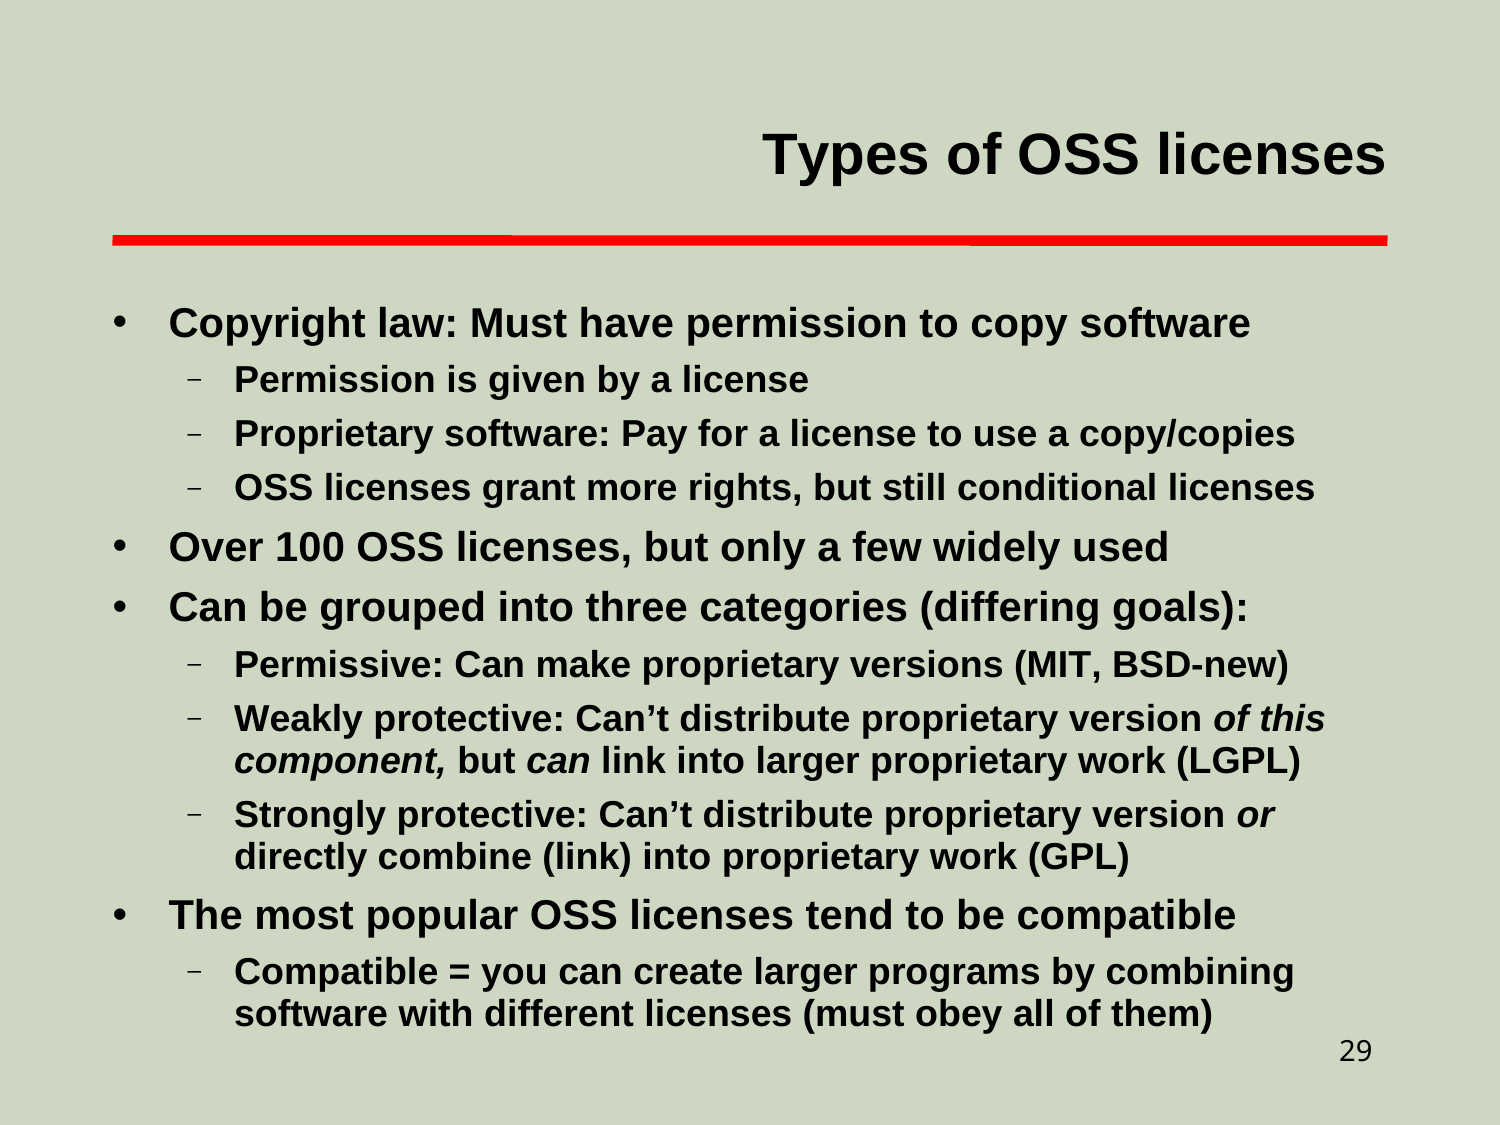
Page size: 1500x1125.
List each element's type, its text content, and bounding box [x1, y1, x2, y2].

list Copyright law: Must have permission to copy software Permission is given by a license Proprietary software: Pay for a license to use a copy/copies OSS licenses grant more rights, but still conditional licenses Over 100 OSS licenses, but only a few widely used Can be grouped into three categories (differing goals): Permissive: Can make proprietary versions (MIT, BSD-new) Weakly protective: Can’t distribute proprietary version of this component, but can link into larger proprietary work (LGPL) Strongly protective: Can’t distribute proprietary version or directly combine (link) into proprietary work (GPL) The most popular OSS licenses tend to be compatible Compatible = you can create larger programs by combining software with different licenses (must obey all of them) [112, 299, 1388, 1084]
title Types of OSS licenses [337, 93, 1388, 217]
